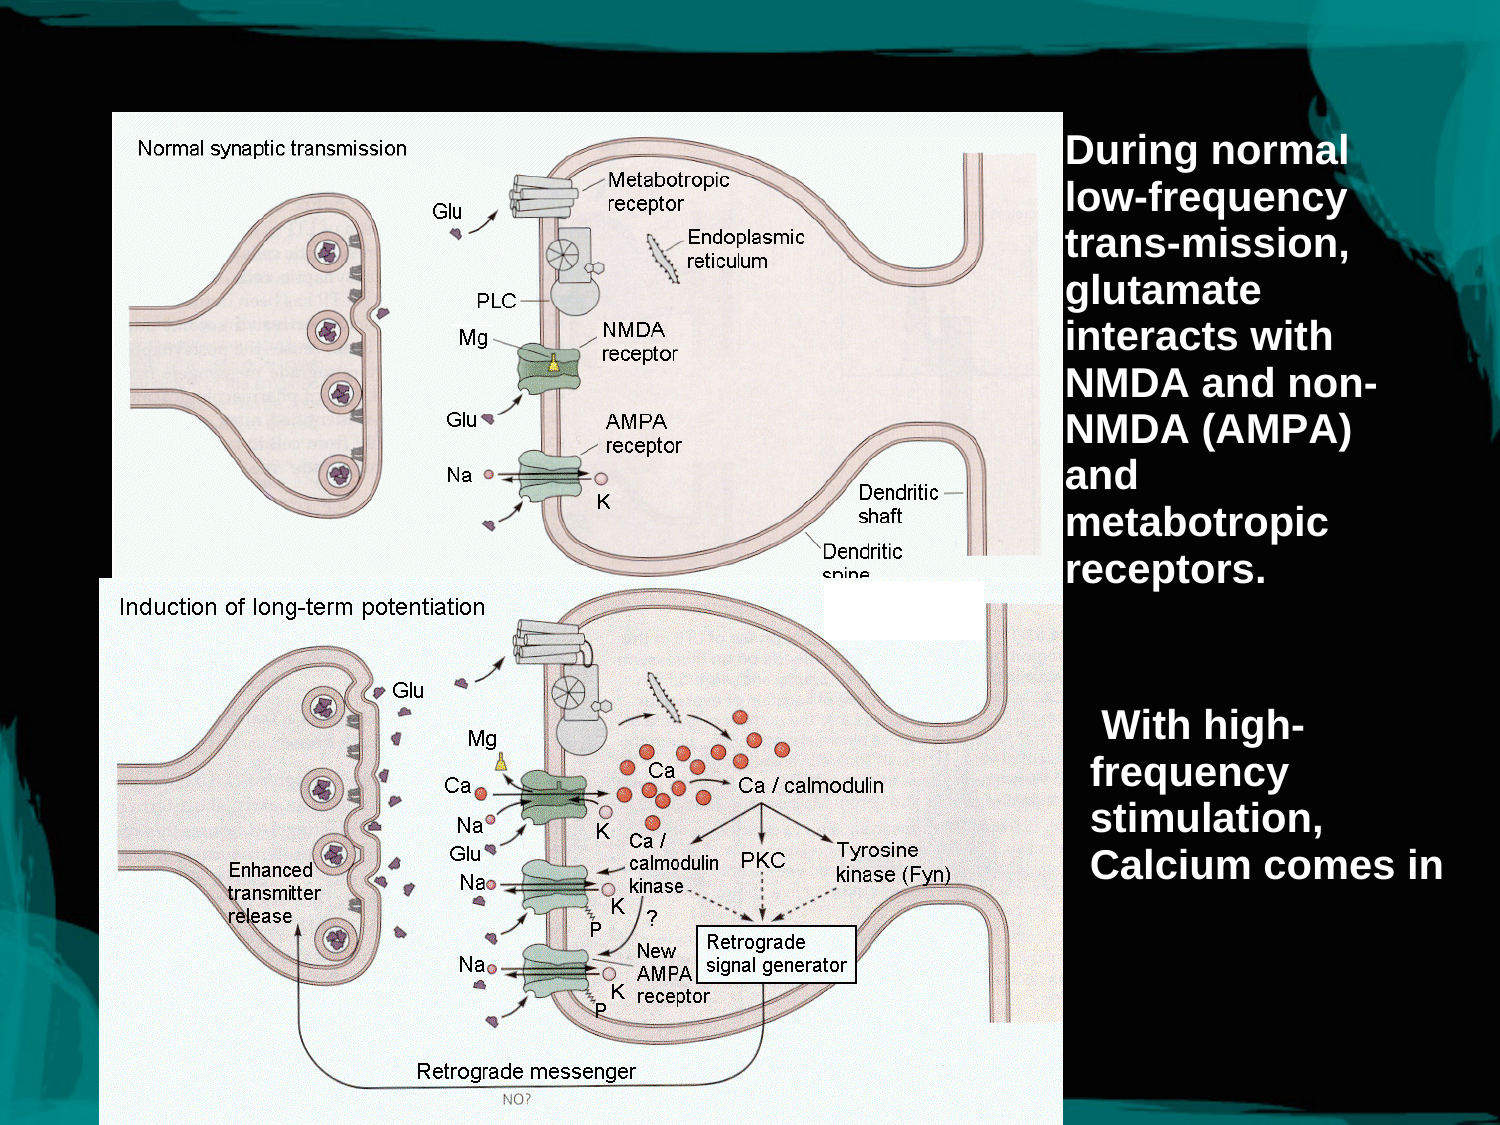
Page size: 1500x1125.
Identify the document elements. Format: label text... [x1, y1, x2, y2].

text_box With high-frequency stimulation, Calcium comes in [1074, 694, 1463, 896]
picture [0, 0, 1500, 1125]
text_box During normal low-frequency trans-mission, glutamate interacts with NMDA and non-NMDA (AMPA) and metabotropic receptors. [1050, 119, 1413, 646]
